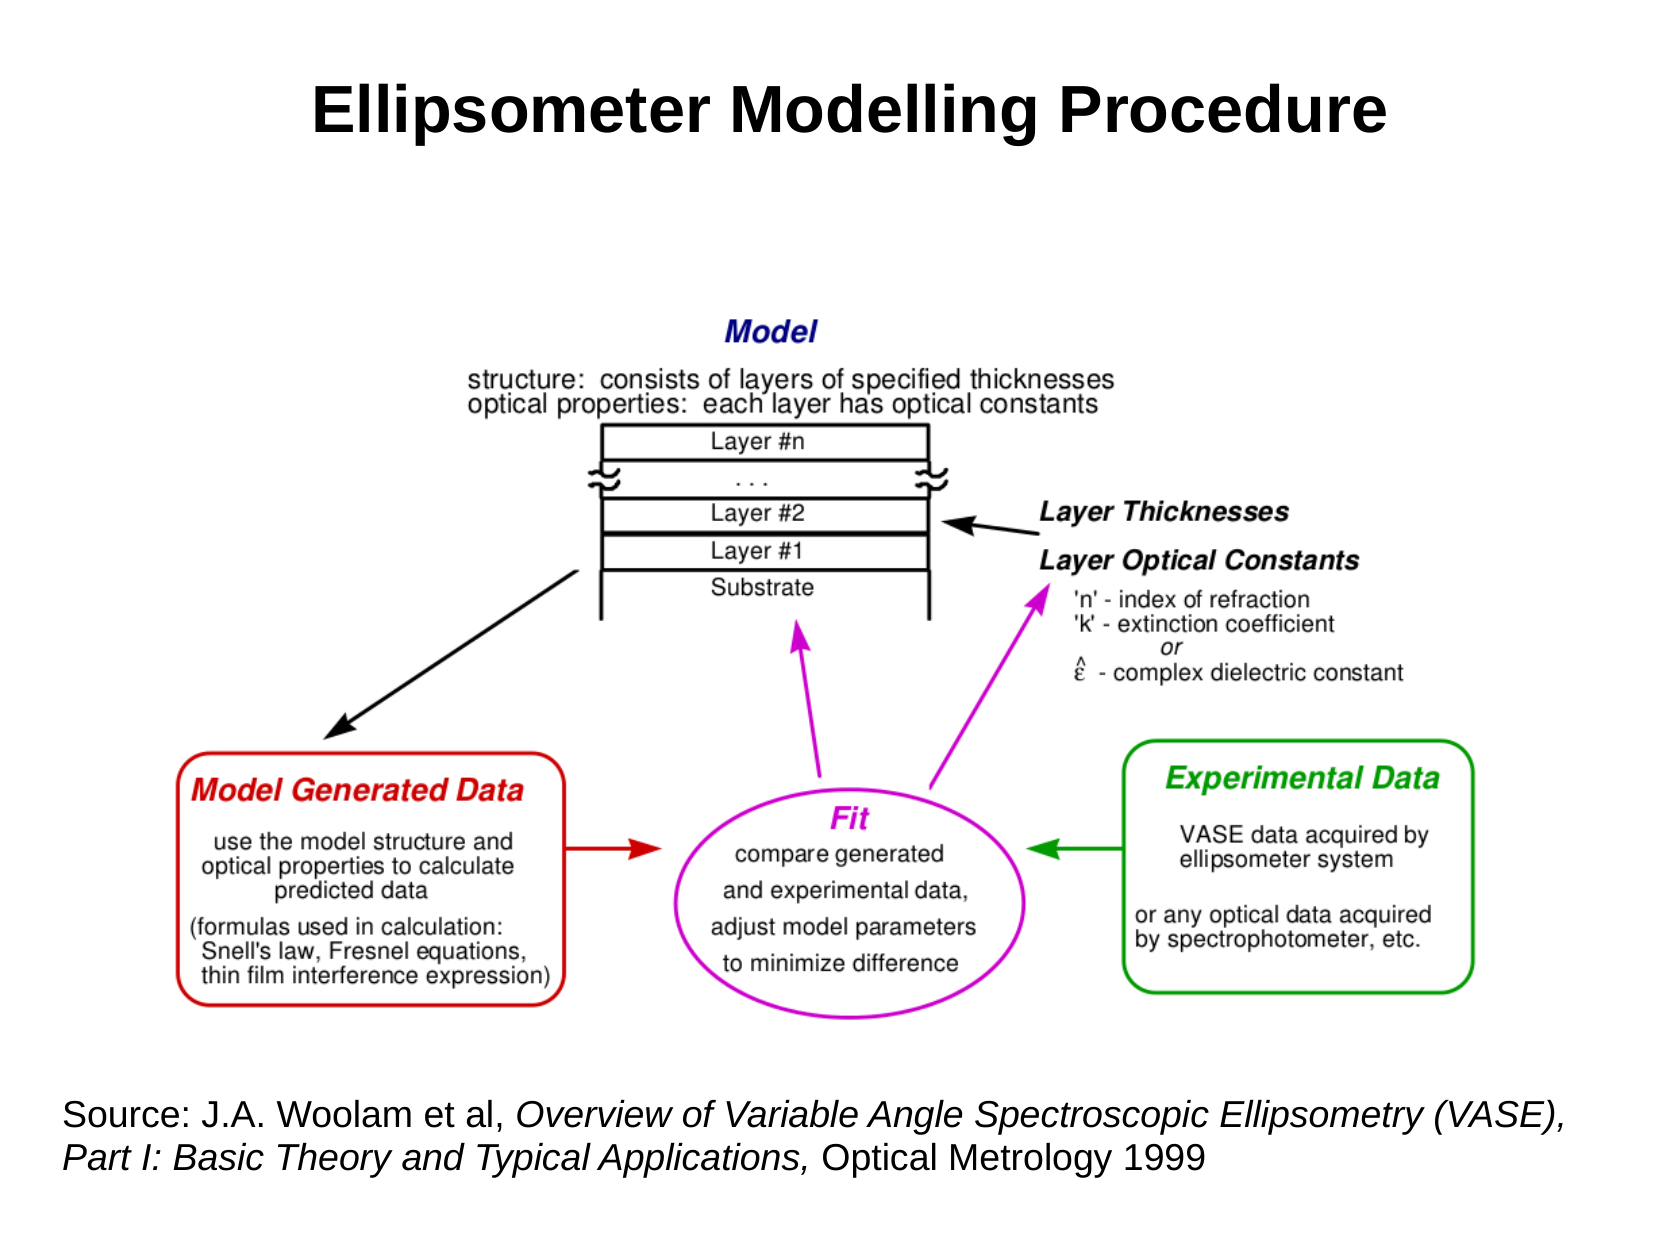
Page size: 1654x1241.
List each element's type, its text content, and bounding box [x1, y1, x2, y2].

title Ellipsometer Modelling Procedure [106, 5, 1595, 213]
picture [134, 283, 1512, 1028]
text_box Source: J.A. Woolam et al, Overview of Variable Angle Spectroscopic Ellipsometry (VASE), Part I: Basic Theory and Typical Applications, Optical Metrology 1999 [47, 1086, 1607, 1186]
